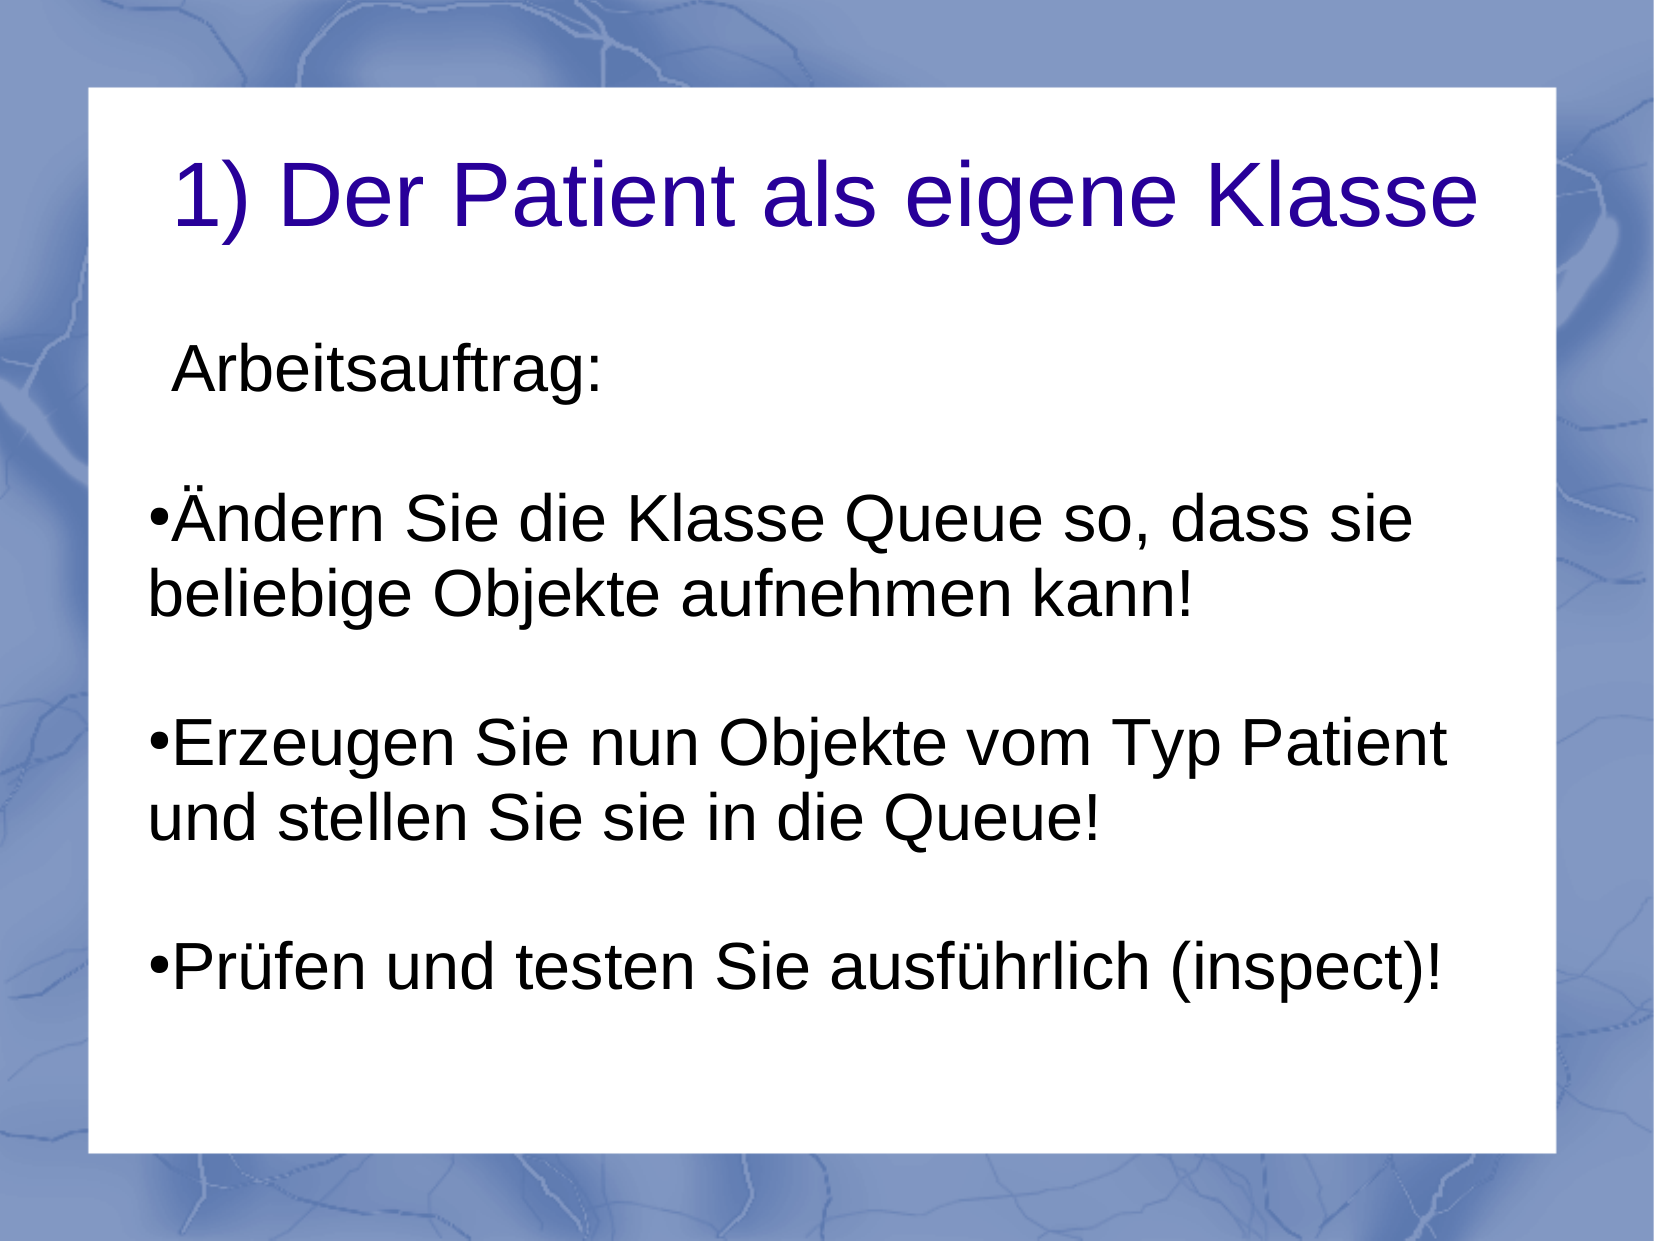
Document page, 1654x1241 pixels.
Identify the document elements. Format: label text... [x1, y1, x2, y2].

title 1) Der Patient als eigene Klasse [118, 90, 1536, 298]
subtitle Arbeitsauftrag: Ändern Sie die Klasse Queue so, dass sie beliebige Objekte aufnehmen kann! Erzeugen Sie nun Objekte vom Typ Patient und stellen Sie sie in die Queue! Prüfen und testen Sie ausführlich (inspect)! [147, 325, 1506, 1010]
picture [0, 0, 1654, 1241]
